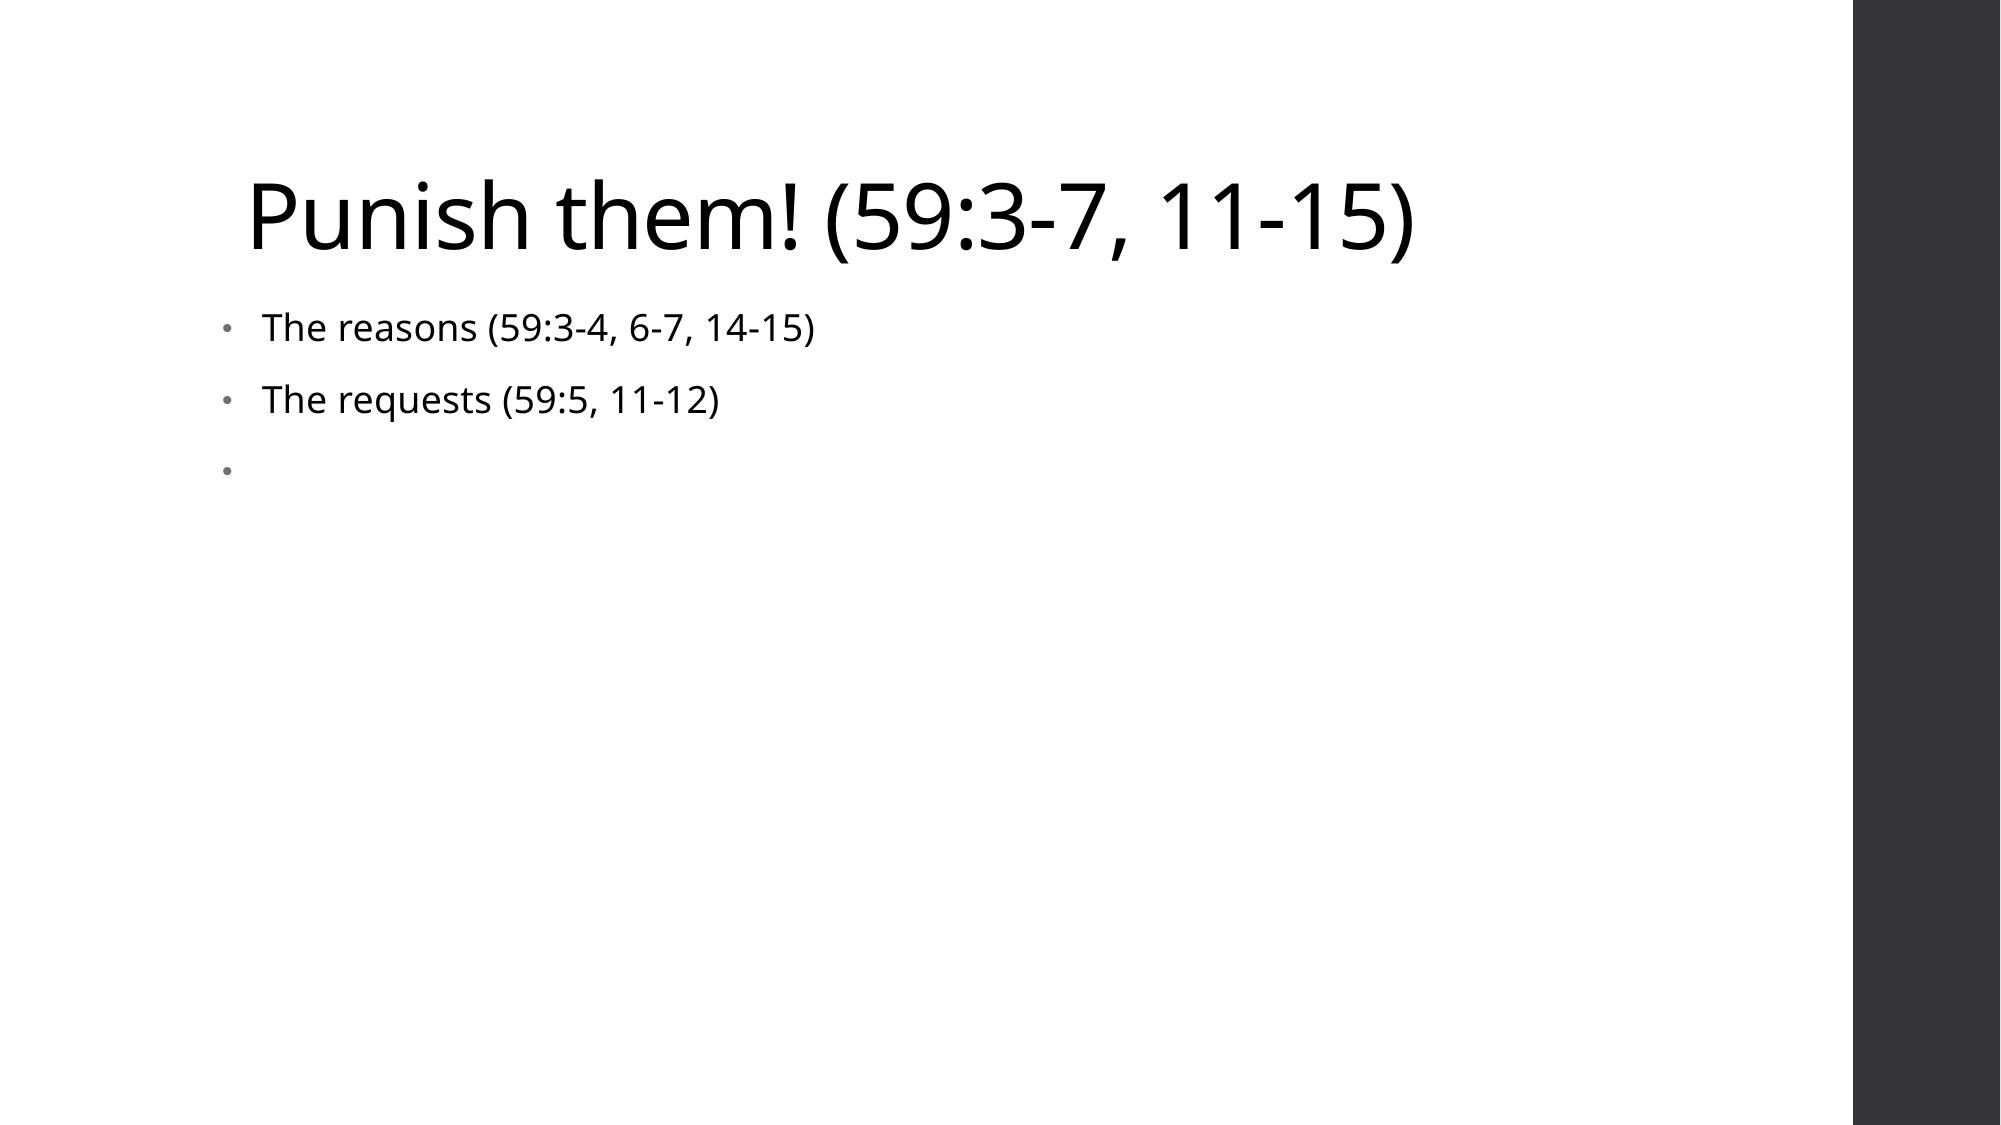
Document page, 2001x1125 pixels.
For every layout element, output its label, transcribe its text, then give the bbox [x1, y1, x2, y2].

list The reasons (59:3-4, 6-7, 14-15) The requests (59:5, 11-12) [206, 299, 1617, 1014]
title Punish them! (59:3-7, 11-15) [206, 60, 1797, 278]
